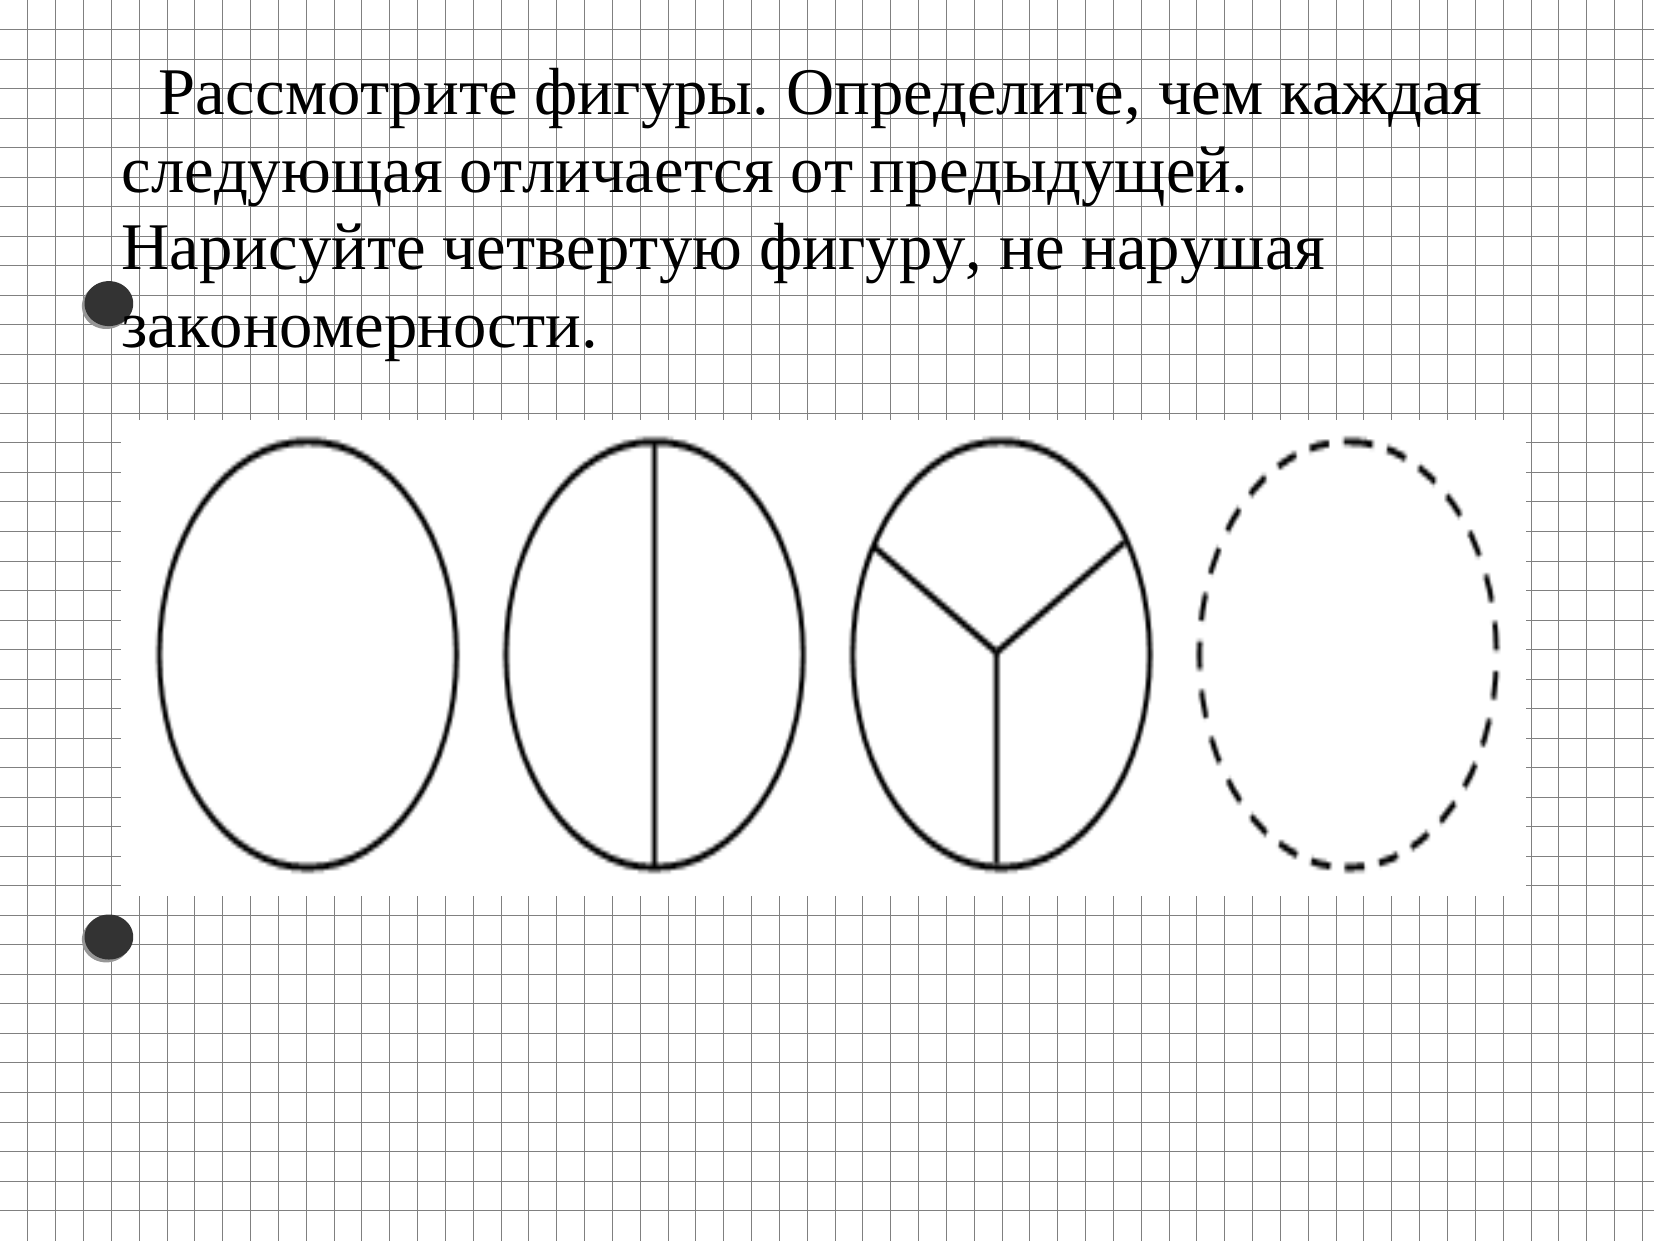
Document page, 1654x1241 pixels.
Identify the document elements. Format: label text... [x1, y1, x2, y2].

title Рассмотрите фигуры. Определите, чем каждая следующая отличается от предыдущей. Нарисуйте четвертую фигуру, не нарушая закономерности. [121, 52, 1534, 361]
picture [121, 420, 1526, 896]
